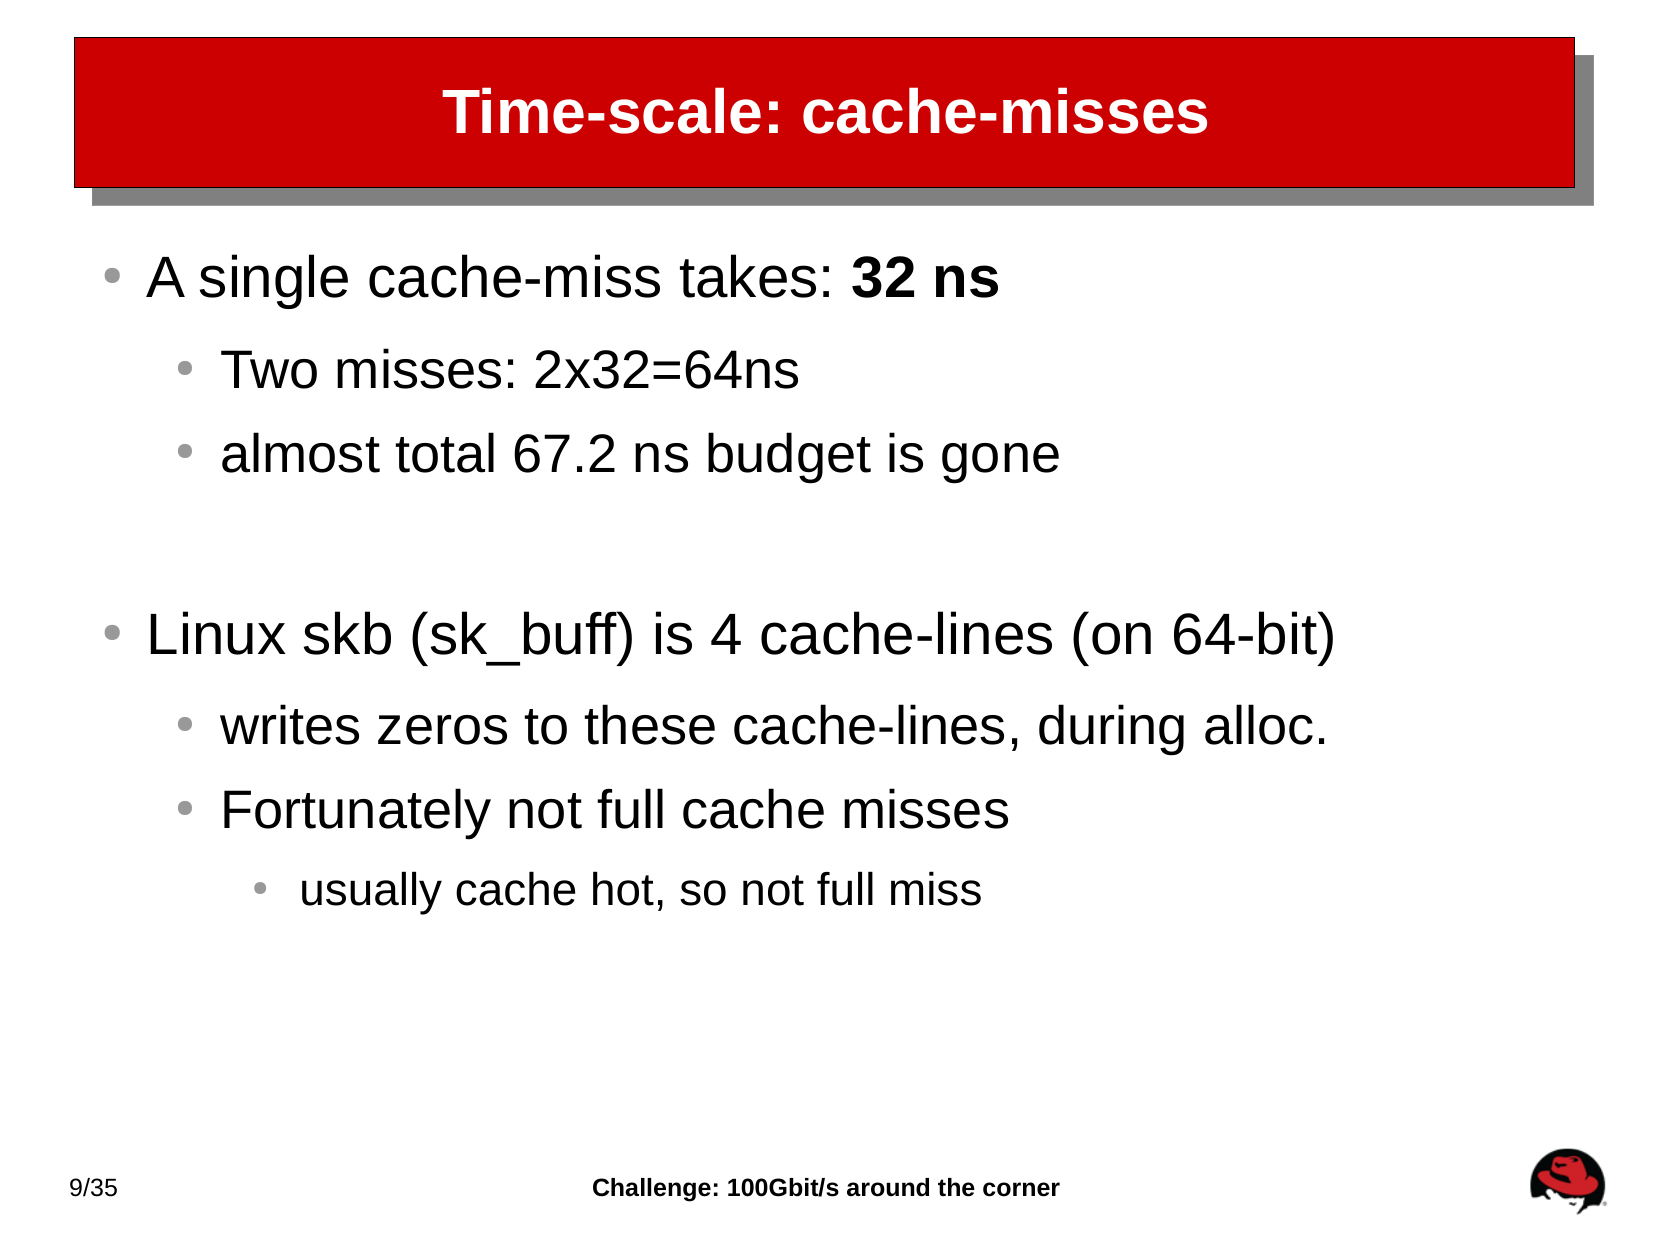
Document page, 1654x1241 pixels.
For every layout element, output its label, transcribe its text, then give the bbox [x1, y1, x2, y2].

picture [1529, 1146, 1613, 1224]
list A single cache-miss takes: 32 ns Two misses: 2x32=64ns almost total 67.2 ns budget is gone Linux skb (sk_buff) is 4 cache-lines (on 64-bit) writes zeros to these cache-lines, during alloc. Fortunately not full cache misses usually cache hot, so not full miss [86, 244, 1575, 1039]
title Time-scale: cache-misses [82, 37, 1571, 188]
